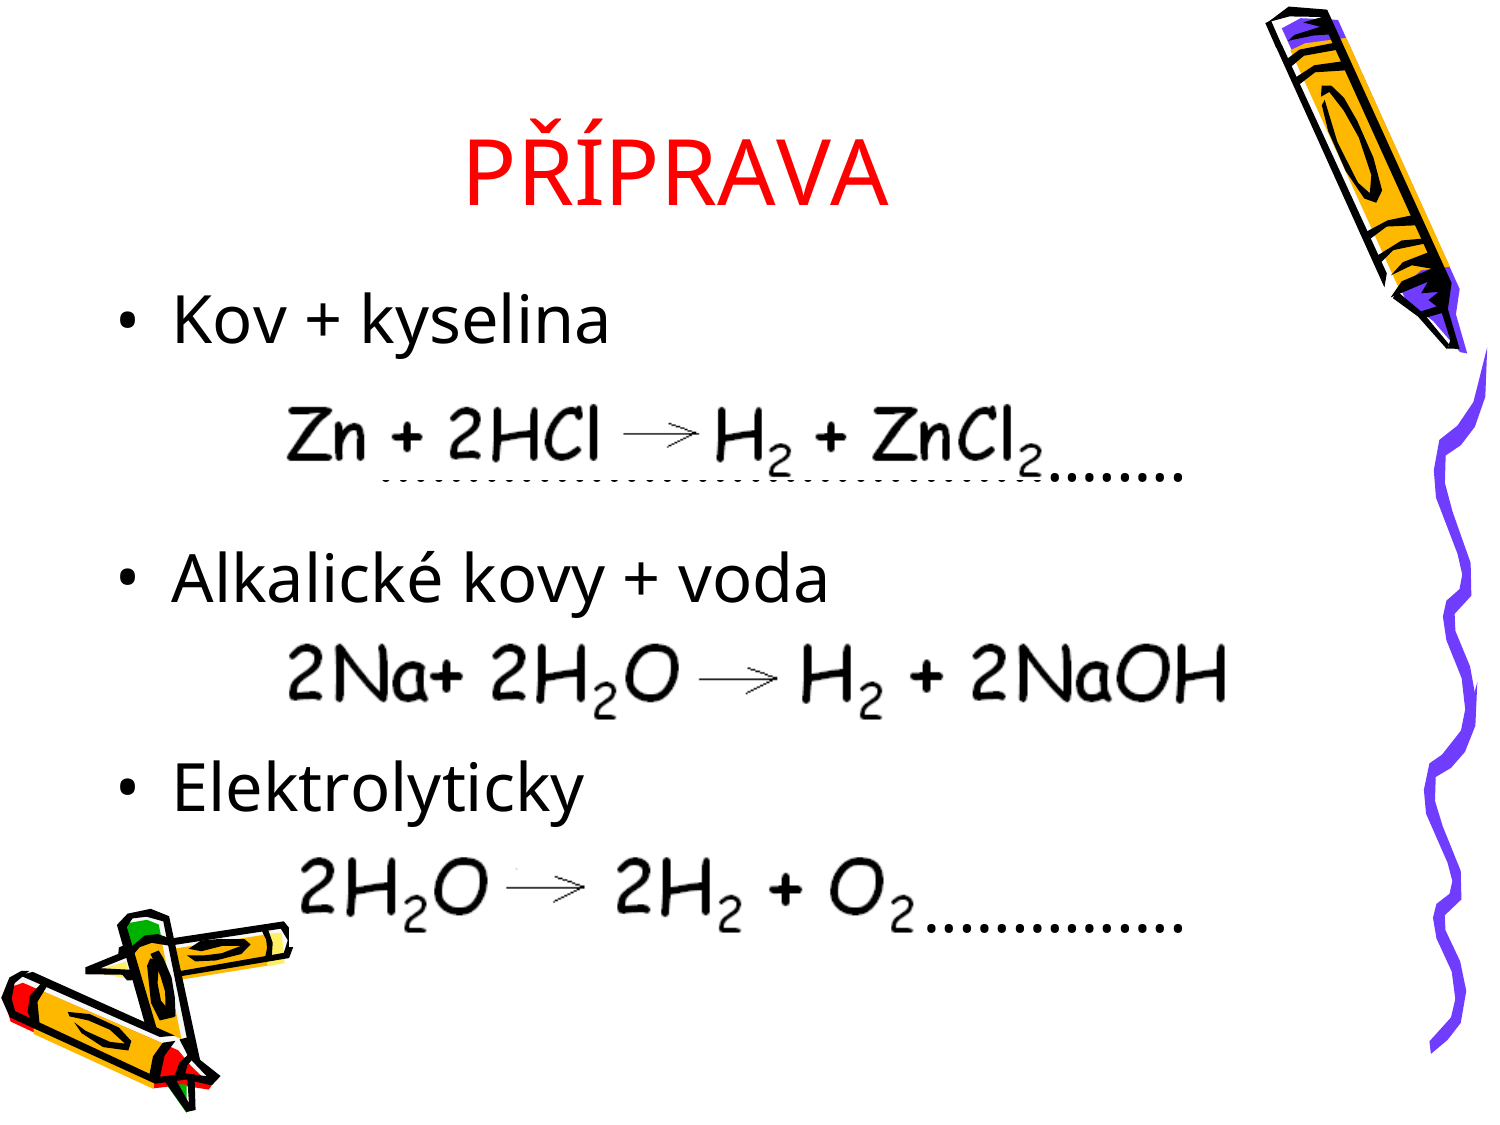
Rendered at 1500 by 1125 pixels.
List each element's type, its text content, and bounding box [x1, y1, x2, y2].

chart [289, 834, 926, 947]
chart [277, 633, 1253, 734]
chart [277, 397, 1046, 480]
list Kov + kyselina ………………………………………. Alkalické kovy + voda ………………………………………. Elektrolyticky ………………………………………. [100, 278, 1363, 1012]
title PŘÍPRAVA [112, 24, 1240, 232]
